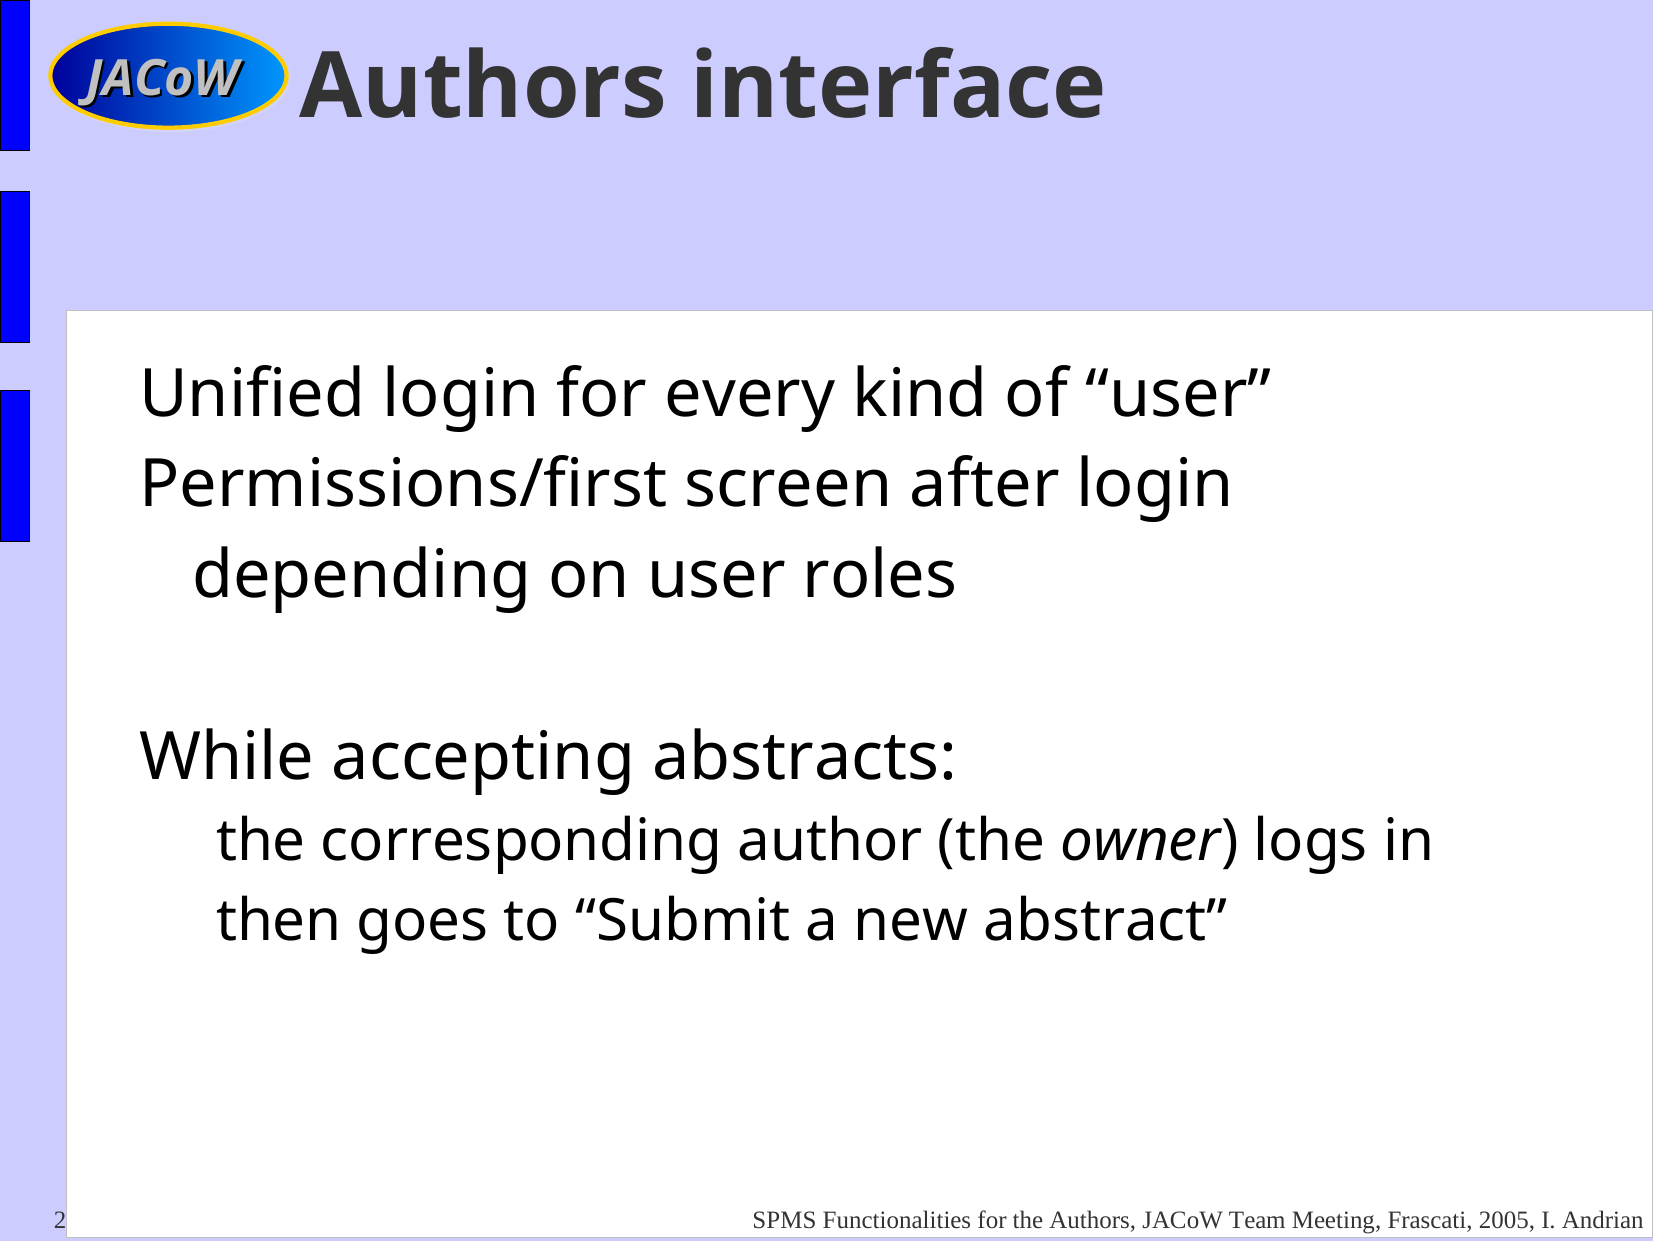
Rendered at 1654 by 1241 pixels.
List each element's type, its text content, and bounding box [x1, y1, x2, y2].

list Unified login for every kind of “user” Permissions/first screen after login depending on user roles While accepting abstracts: the corresponding author (the owner) logs in then goes to “Submit a new abstract” [121, 344, 1534, 1127]
title Authors interface [299, 19, 1650, 283]
